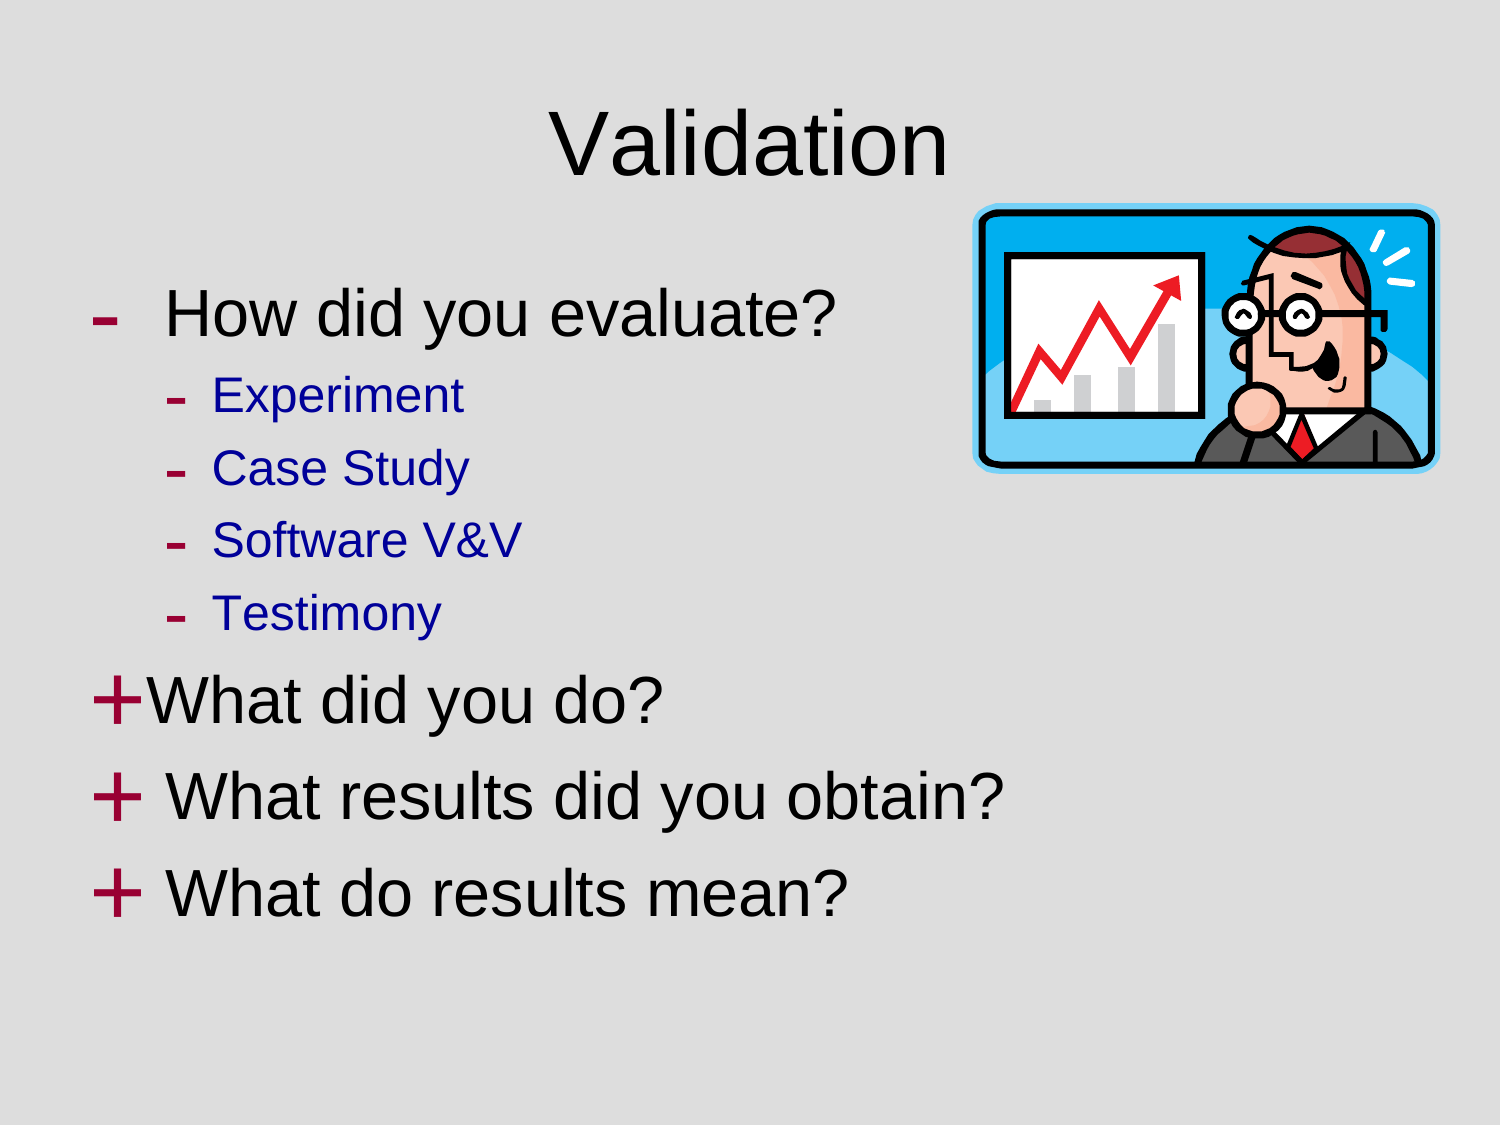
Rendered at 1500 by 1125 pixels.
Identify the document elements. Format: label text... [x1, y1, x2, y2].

picture [972, 203, 1441, 474]
list How did you evaluate? Experiment Case Study Software V&V Testimony What did you do? What results did you obtain? What do results mean? [75, 262, 1426, 1125]
title Validation [75, 45, 1426, 233]
